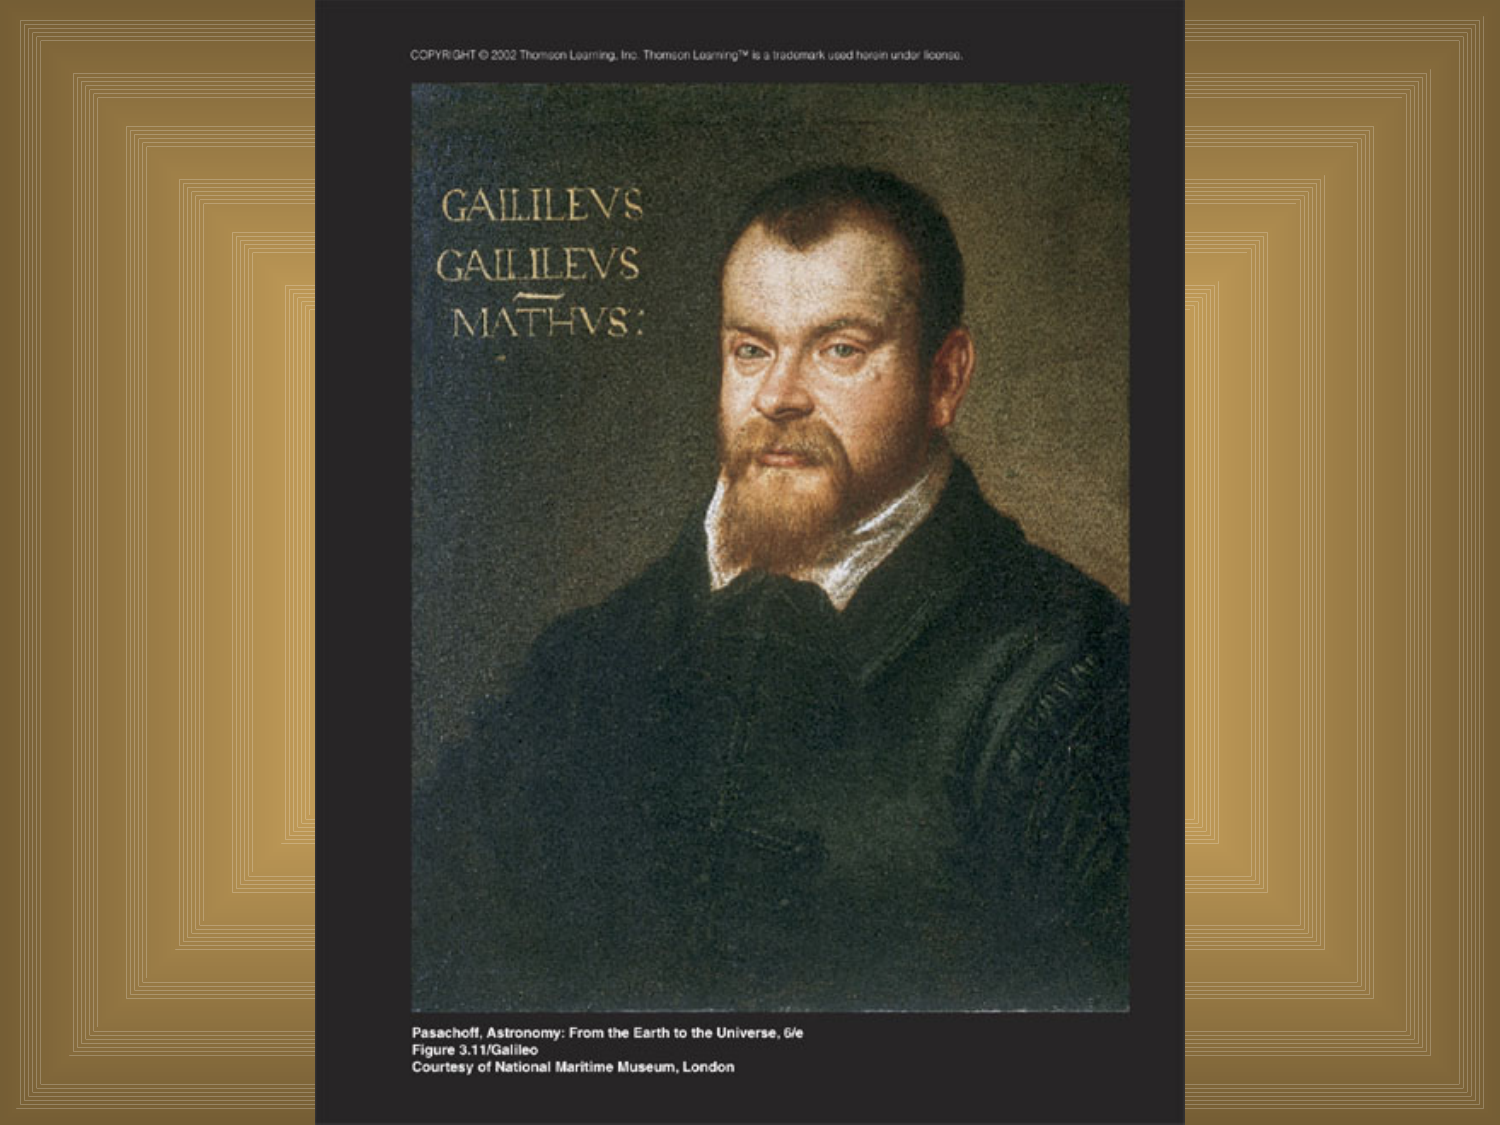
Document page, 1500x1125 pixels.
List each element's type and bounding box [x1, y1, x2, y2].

picture [315, 1, 1185, 1125]
